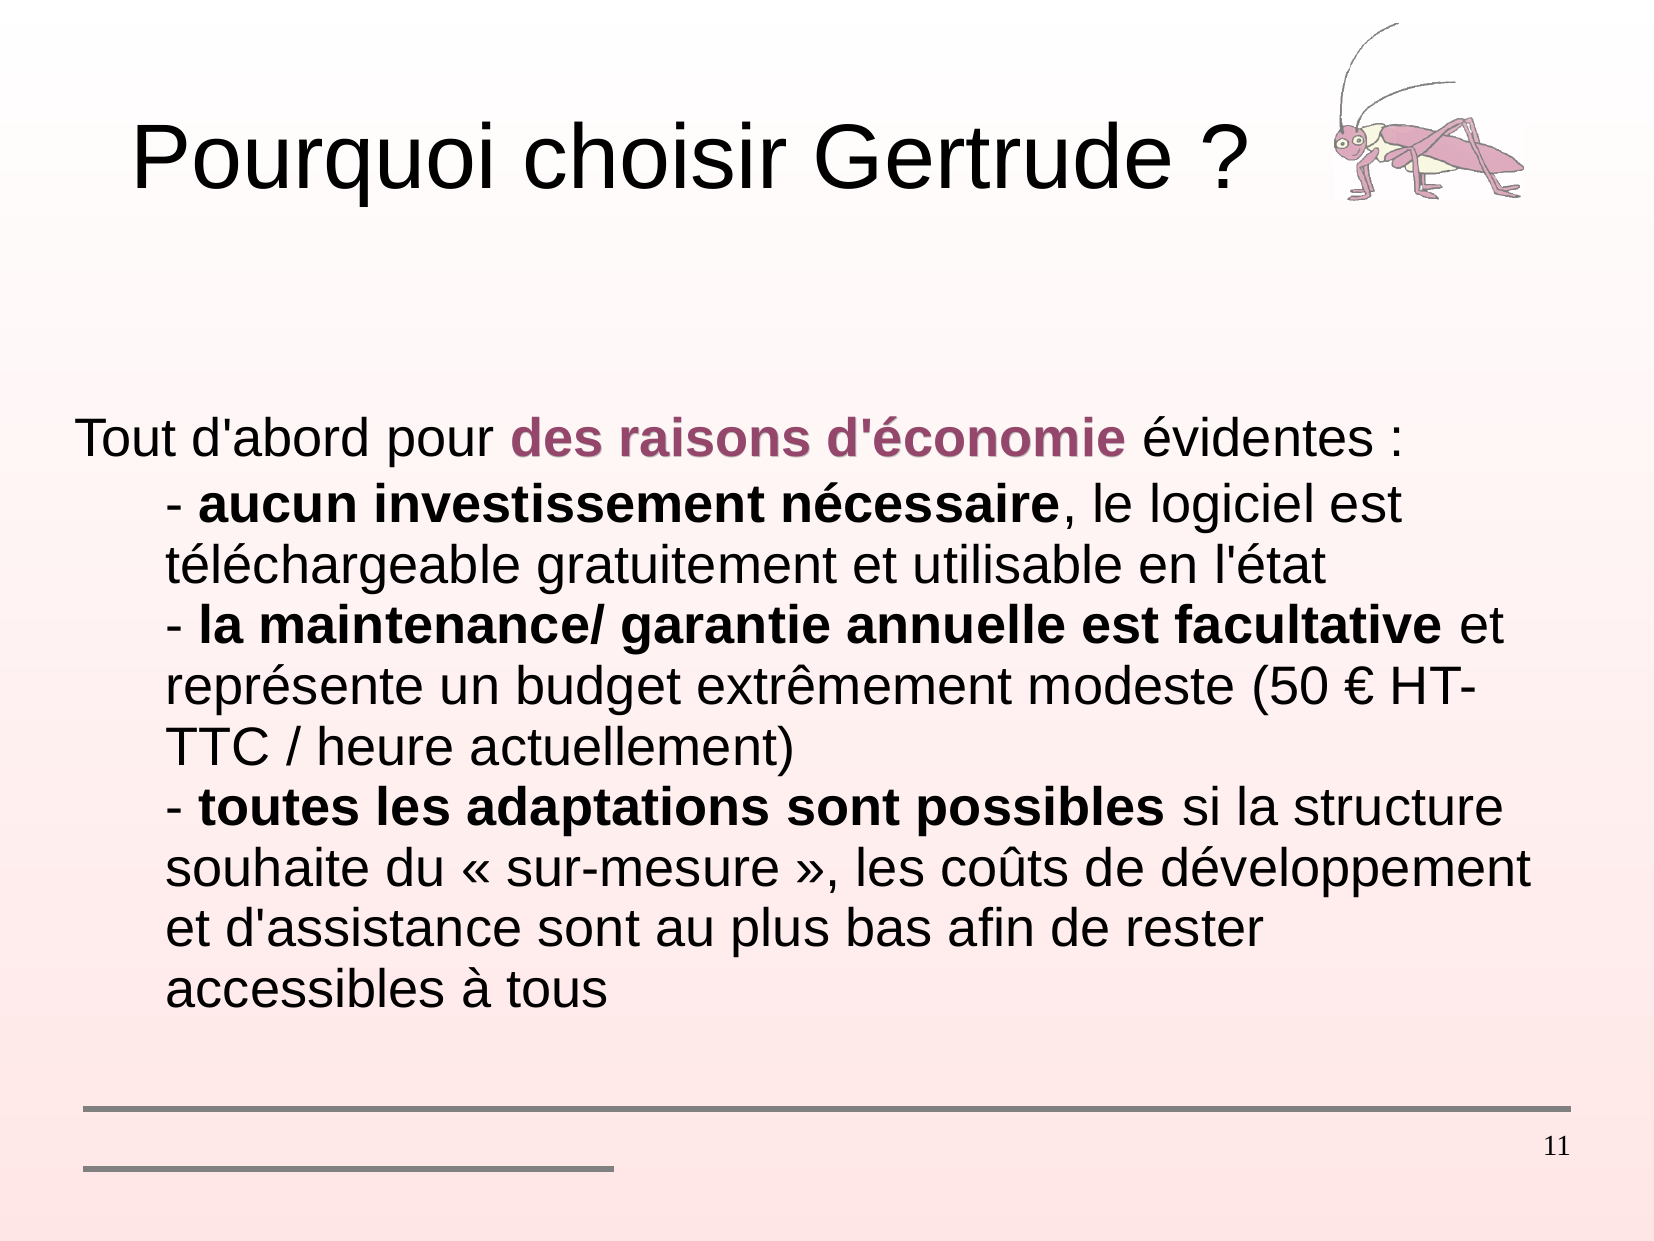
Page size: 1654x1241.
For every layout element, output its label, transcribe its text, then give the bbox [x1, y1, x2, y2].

picture [1334, 23, 1583, 201]
title Pourquoi choisir Gertrude ? [82, 49, 1571, 257]
subtitle Tout d'abord pour des raisons d'économie évidentes : - aucun investissement nécessaire, le logiciel est téléchargeable gratuitement et utilisable en l'état - la maintenance/ garantie annuelle est facultative et représente un budget extrêmement modeste (50 € HT-TTC / heure actuellement) - toutes les adaptations sont possibles si la structure souhaite du « sur-mesure », les coûts de développement et d'assistance sont au plus bas afin de rester accessibles à tous [59, 297, 1548, 1116]
